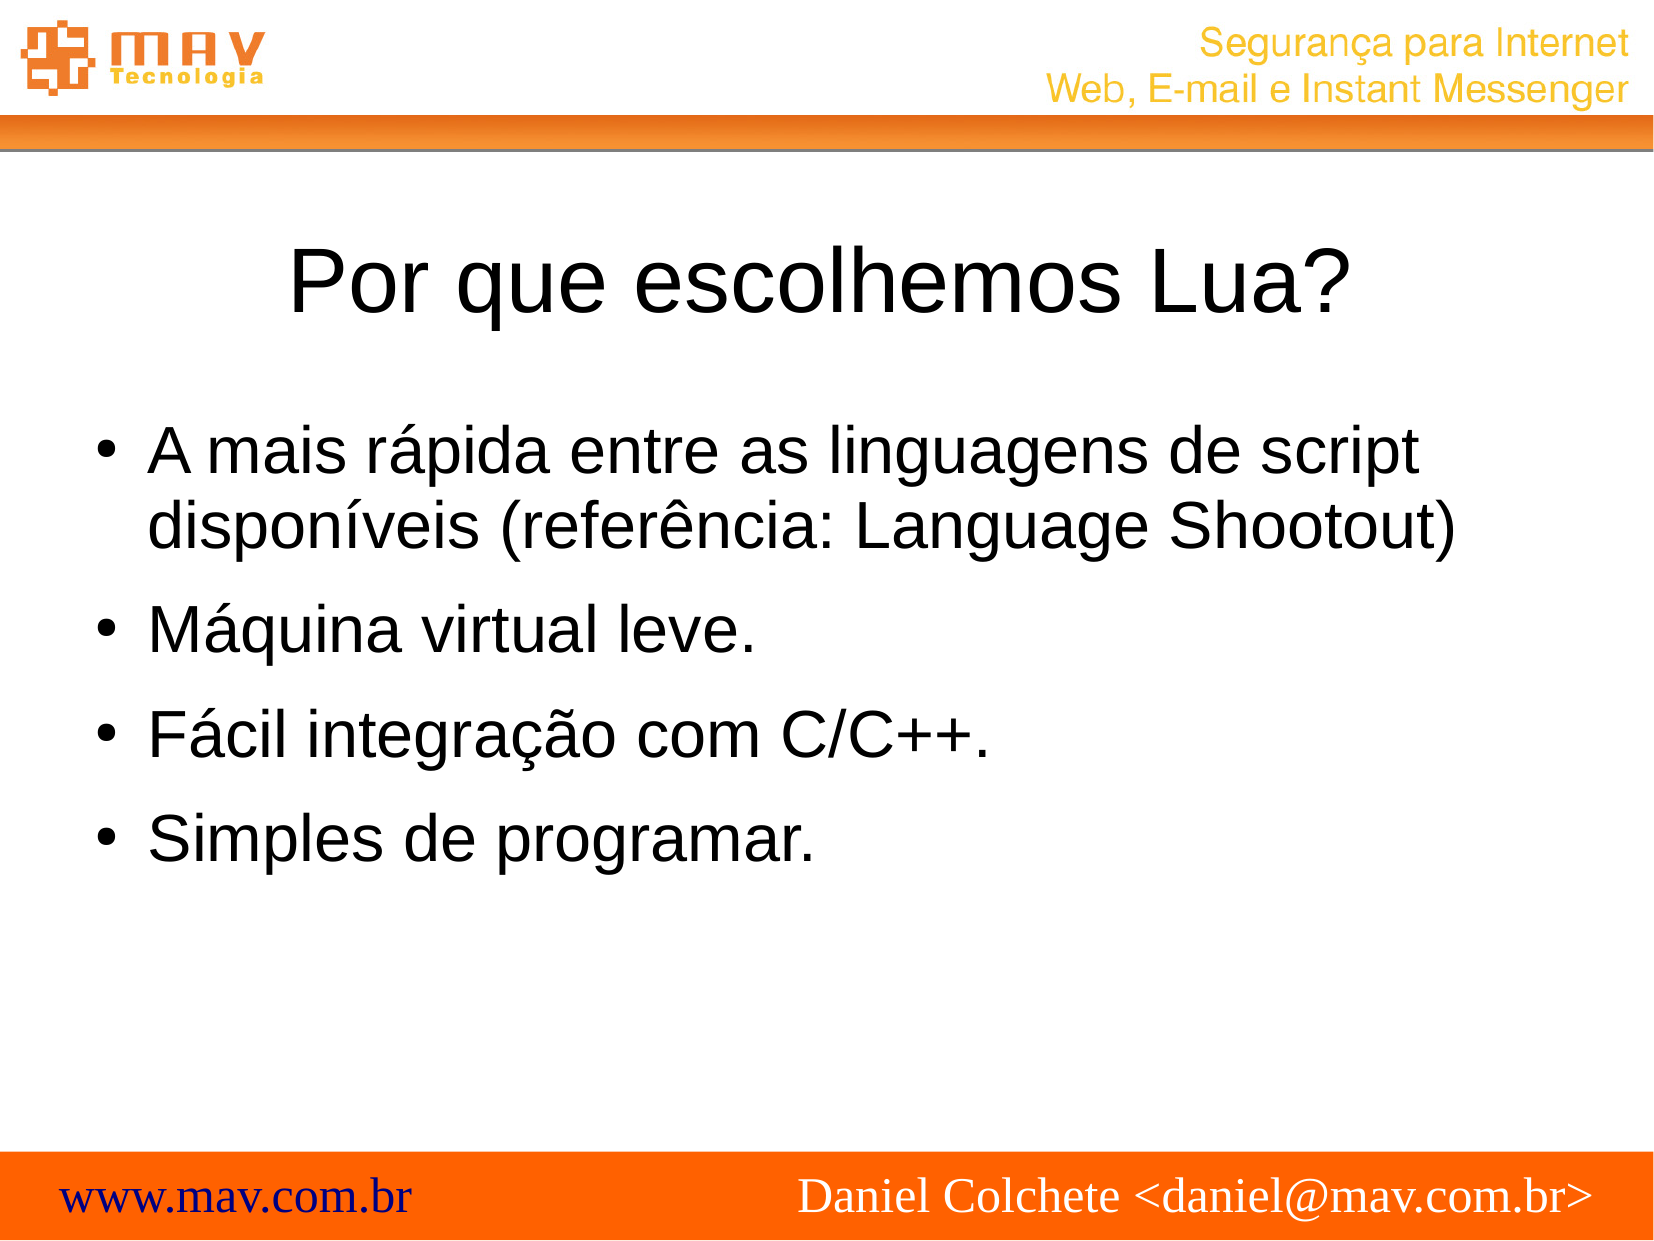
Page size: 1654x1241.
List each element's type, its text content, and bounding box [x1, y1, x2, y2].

picture [0, 0, 1654, 152]
title Por que escolhemos Lua? [76, 176, 1565, 384]
list A mais rápida entre as linguagens de script disponíveis (referência: Language Shootout) Máquina virtual leve. Fácil integração com C/C++. Simples de programar. [76, 413, 1565, 1109]
